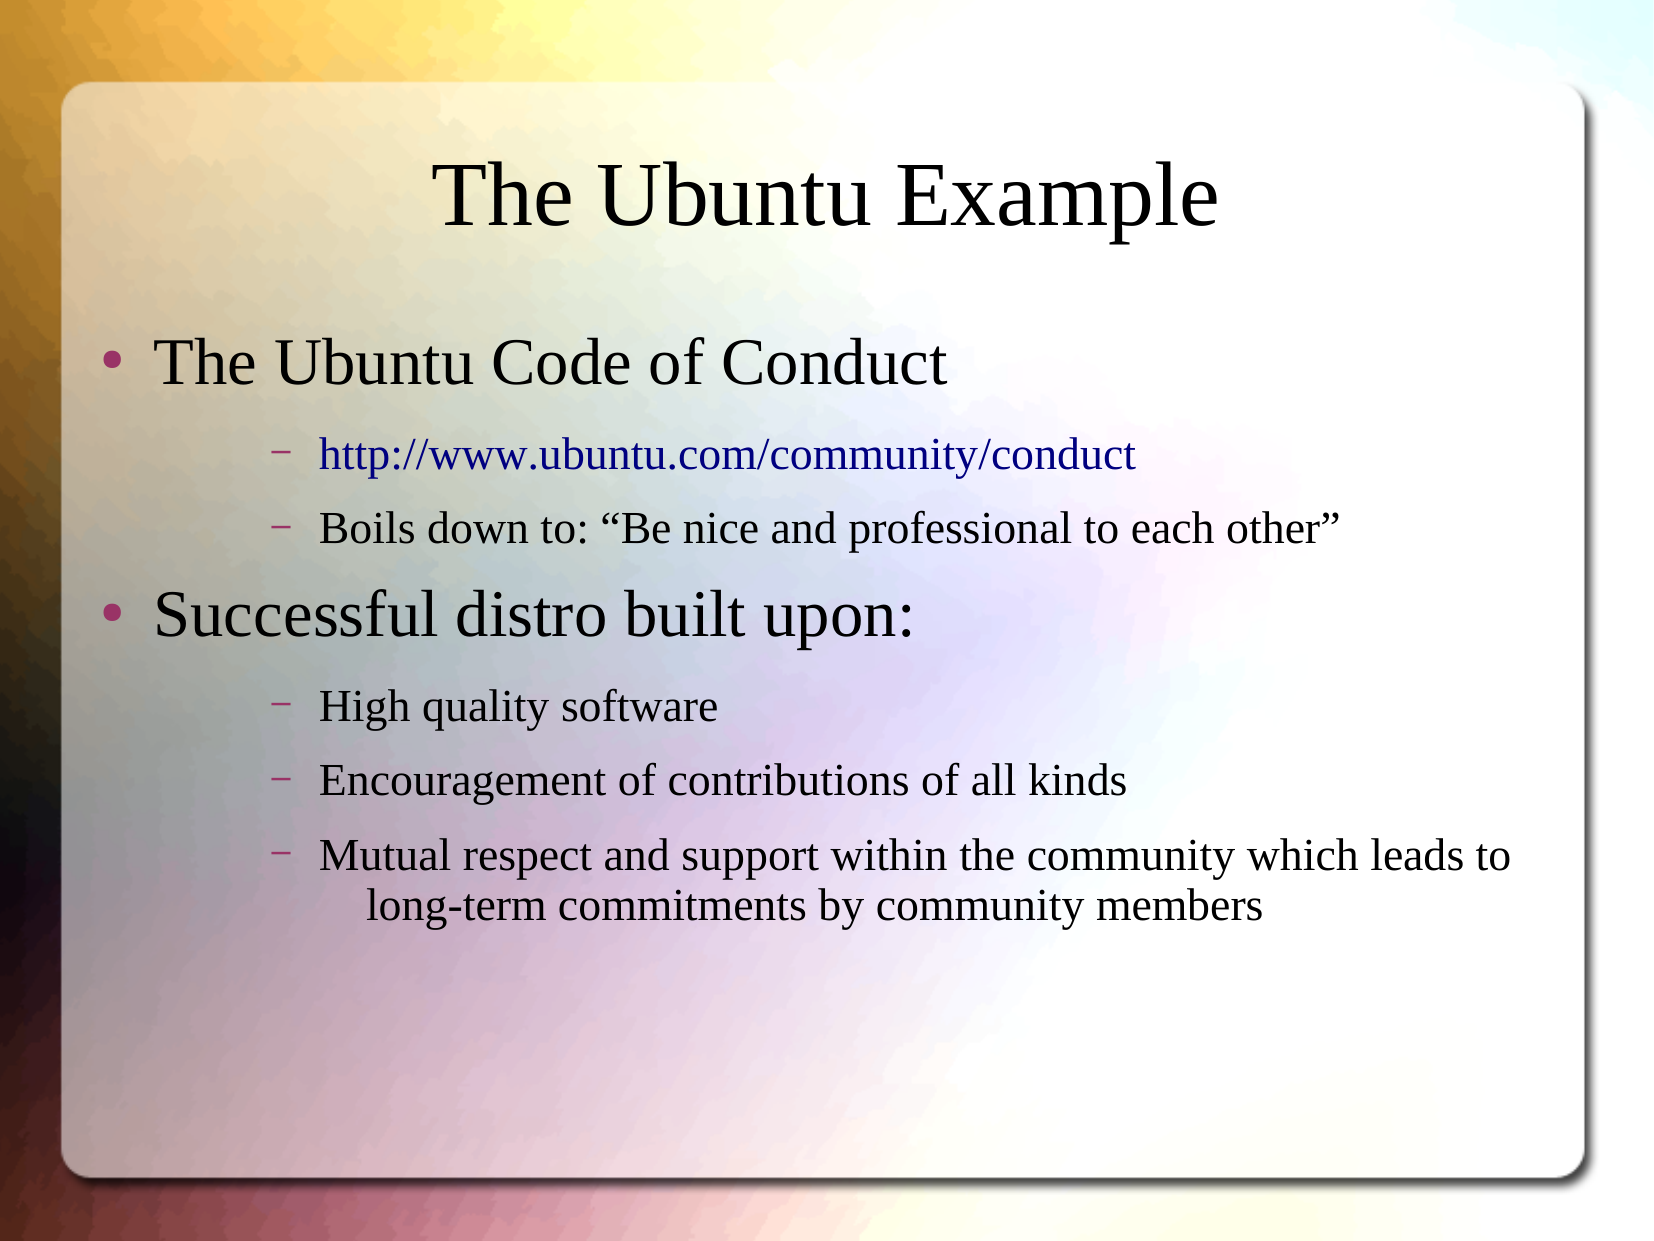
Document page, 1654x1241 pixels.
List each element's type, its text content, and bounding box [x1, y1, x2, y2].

title The Ubuntu Example [82, 98, 1571, 291]
picture [0, 0, 1654, 1241]
list The Ubuntu Code of Conduct http://www.ubuntu.com/community/conduct Boils down to: “Be nice and professional to each other” Successful distro built upon: High quality software Encouragement of contributions of all kinds Mutual respect and support within the community which leads to long-term commitments by community members [82, 324, 1571, 1129]
